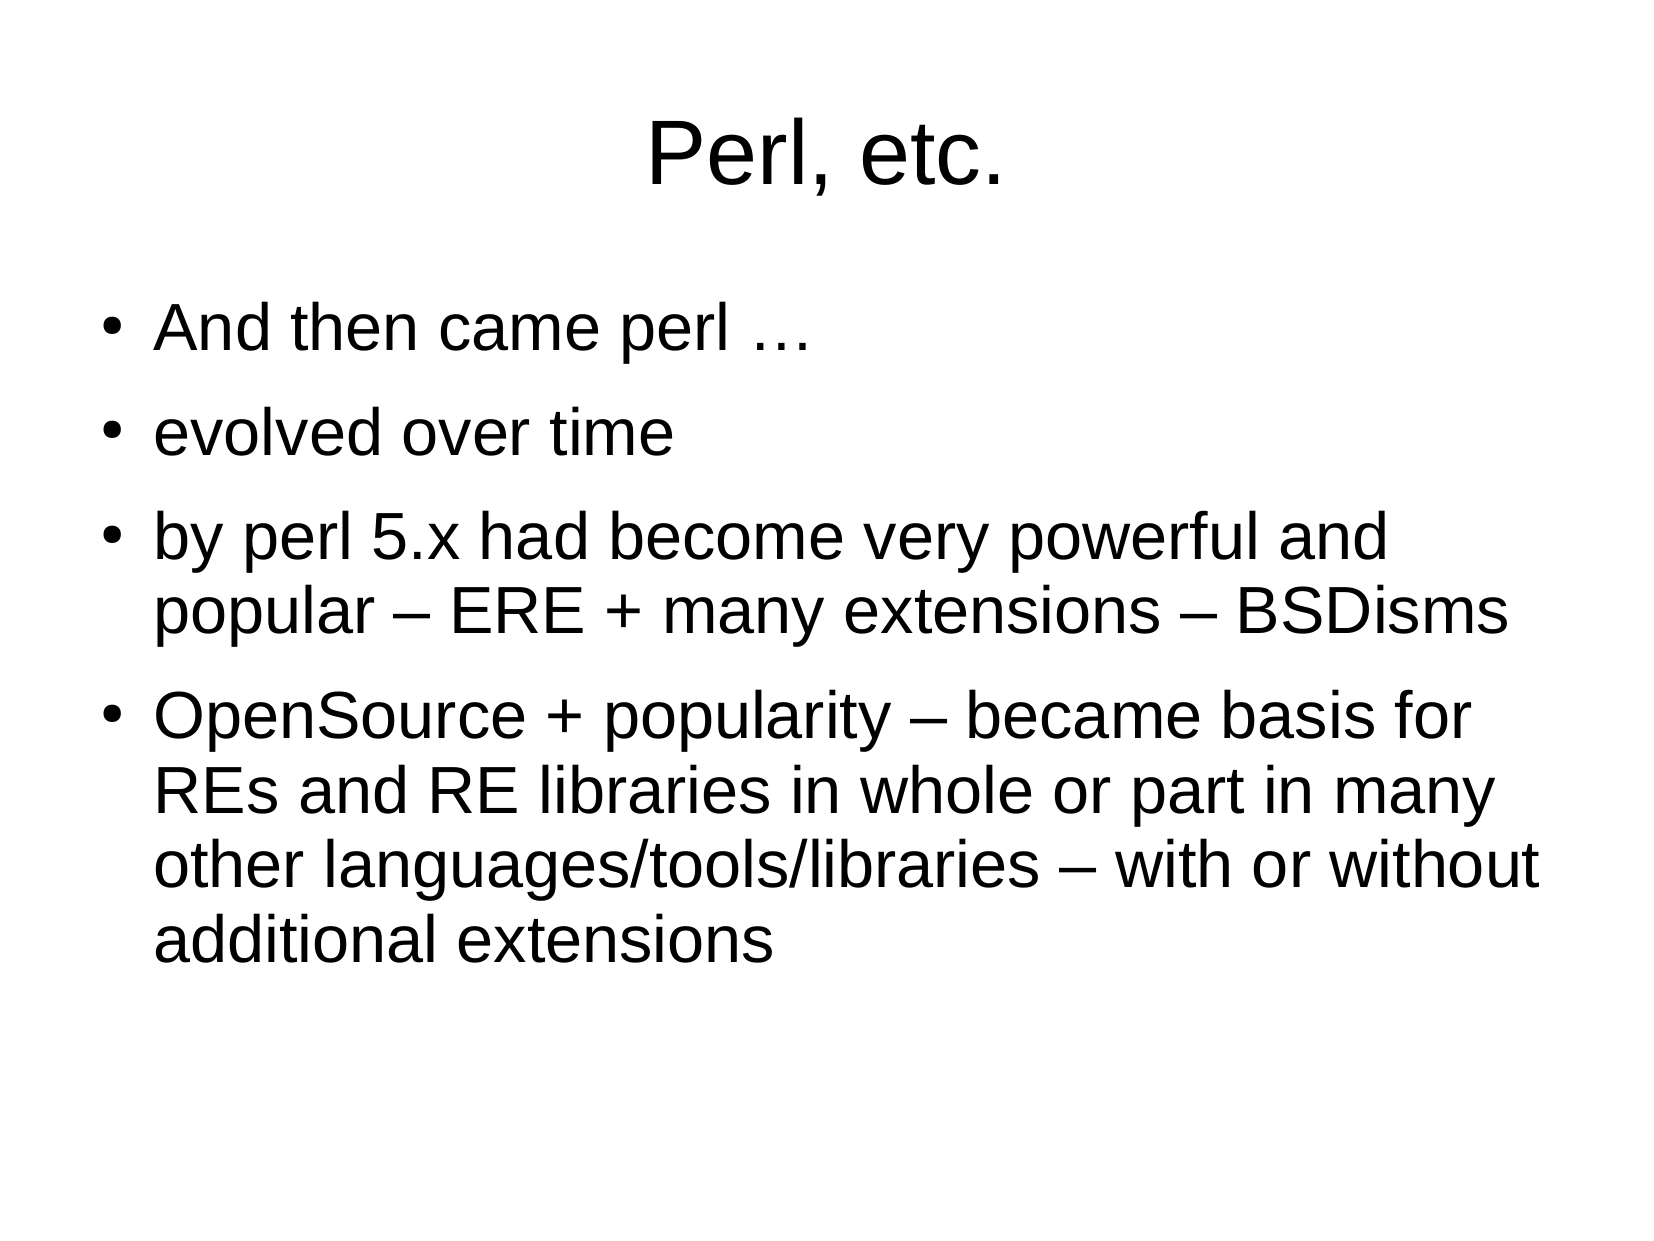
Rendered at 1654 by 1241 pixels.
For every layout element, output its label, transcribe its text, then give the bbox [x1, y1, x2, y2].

title Perl, etc. [82, 56, 1571, 250]
list And then came perl … evolved over time by perl 5.x had become very powerful and popular – ERE + many extensions – BSDisms OpenSource + popularity – became basis for REs and RE libraries in whole or part in many other languages/tools/libraries – with or without additional extensions [82, 290, 1571, 1094]
